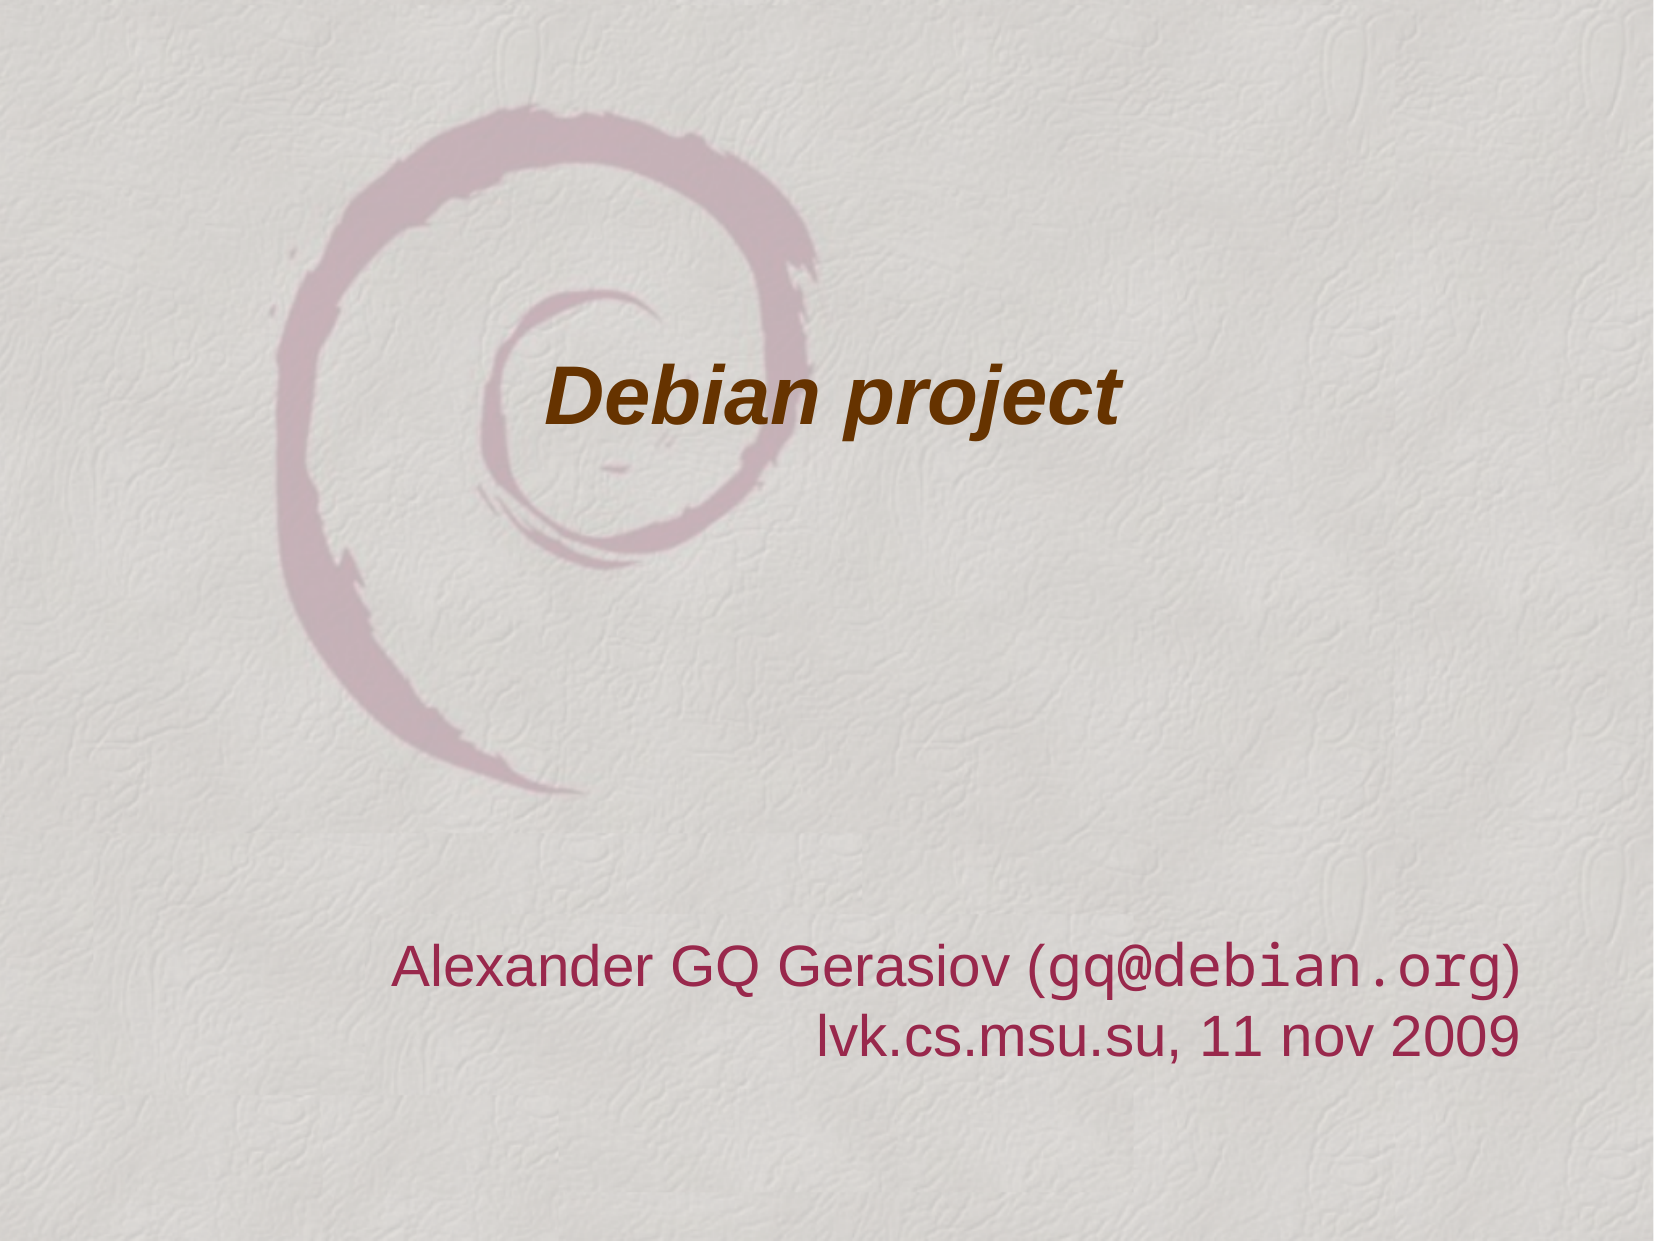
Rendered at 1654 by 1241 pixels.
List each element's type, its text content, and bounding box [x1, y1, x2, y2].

subtitle Alexander GQ Gerasiov (gq@debian.org) lvk.cs.msu.su, 11 nov 2009 [140, 861, 1522, 1133]
picture [0, 0, 1654, 1241]
title Debian project [127, 291, 1540, 500]
